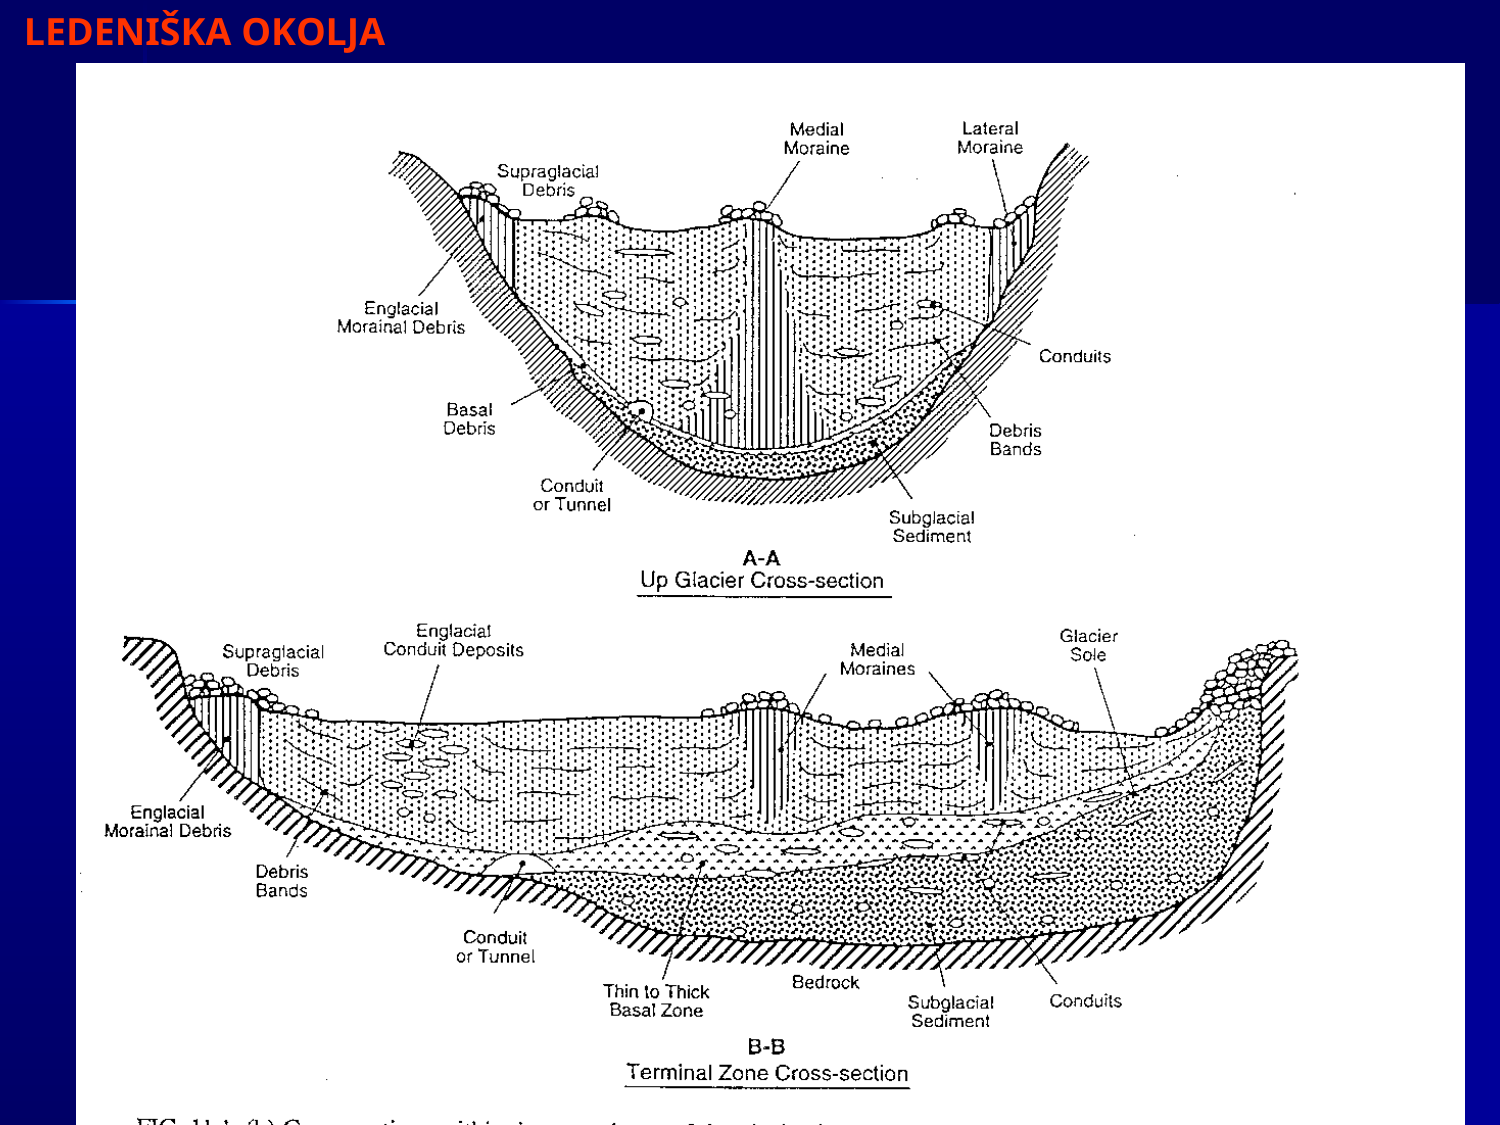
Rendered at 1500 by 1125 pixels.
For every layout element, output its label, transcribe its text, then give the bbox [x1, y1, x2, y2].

text_box LEDENIŠKA OKOLJA [9, 0, 401, 61]
picture [76, 63, 1465, 1125]
